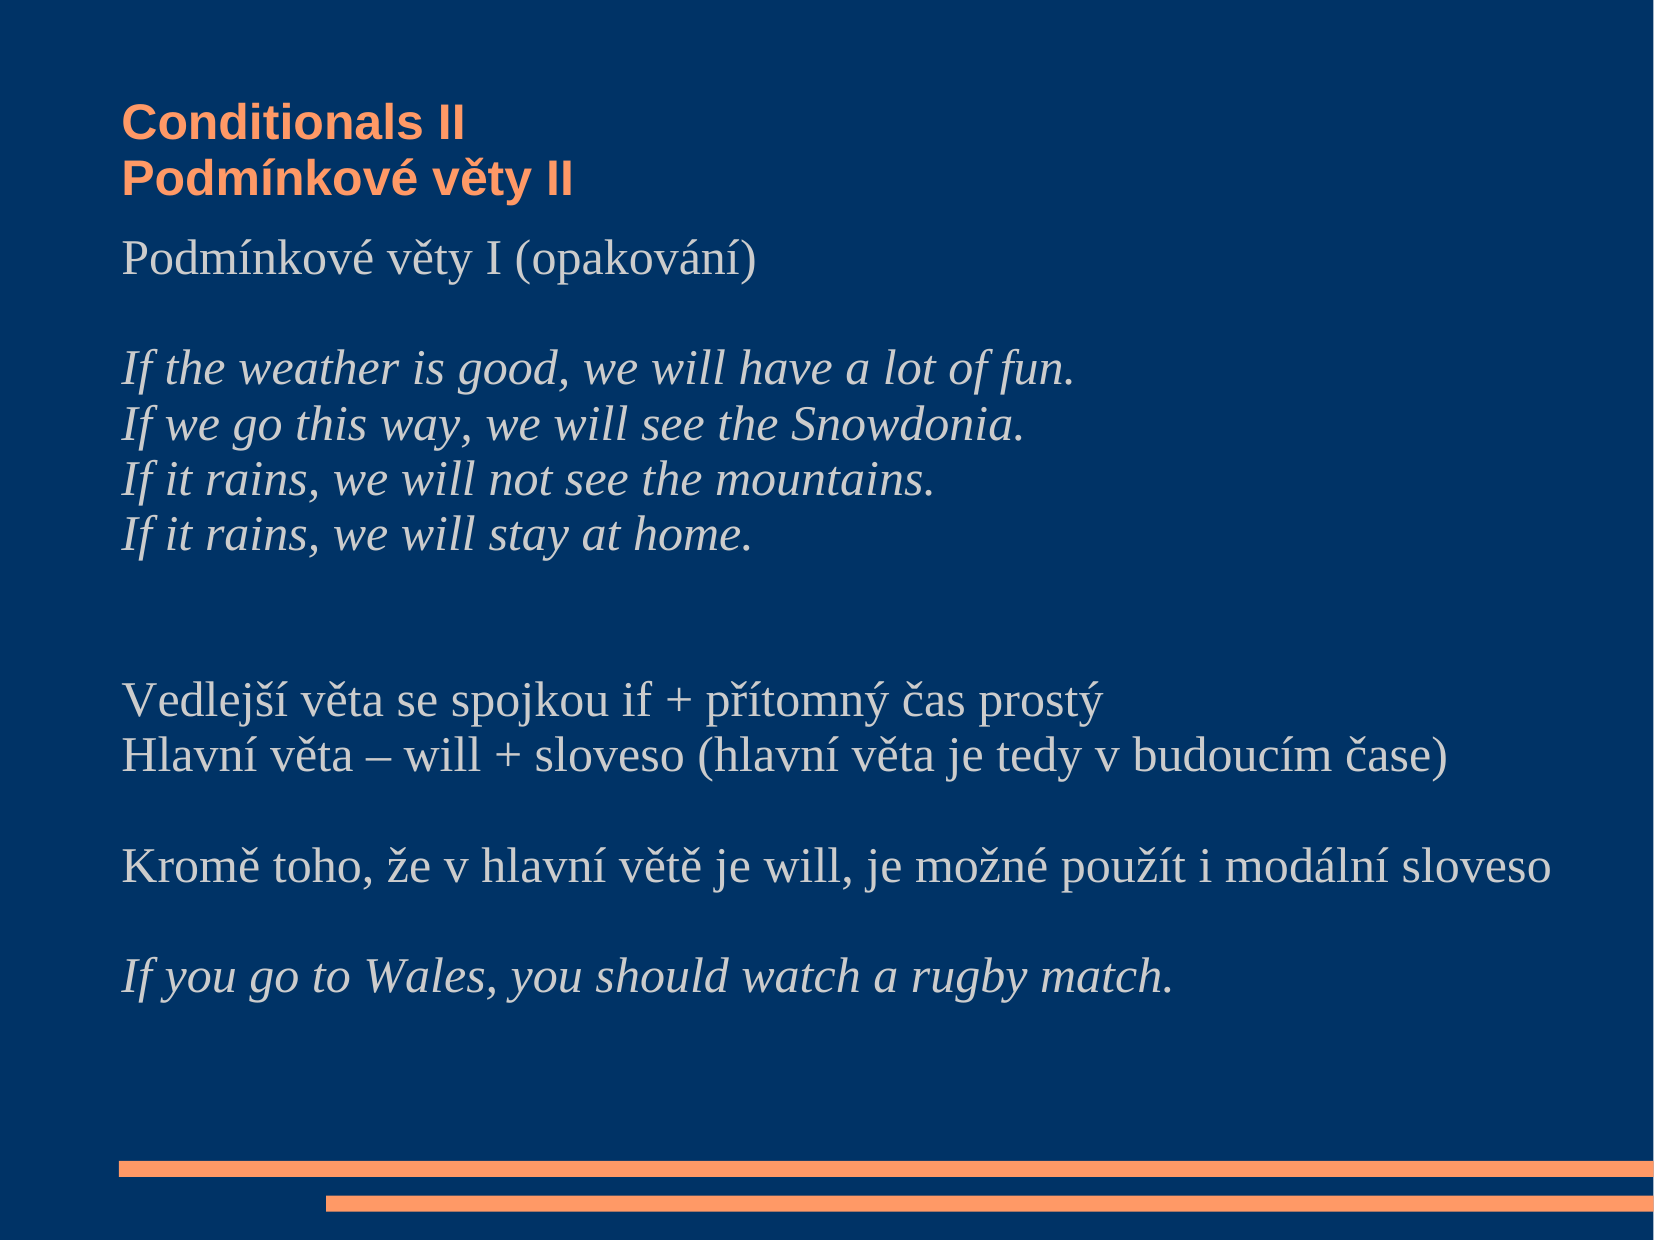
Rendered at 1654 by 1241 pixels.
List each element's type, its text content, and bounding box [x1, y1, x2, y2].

subtitle Podmínkové věty I (opakování) If the weather is good, we will have a lot of fun. If we go this way, we will see the Snowdonia. If it rains, we will not see the mountains. If it rains, we will stay at home. Vedlejší věta se spojkou if + přítomný čas prostý Hlavní věta – will + sloveso (hlavní věta je tedy v budoucím čase) Kromě toho, že v hlavní větě je will, je možné použít i modální sloveso If you go to Wales, you should watch a rugby match. [121, 222, 1561, 1233]
title Conditionals II Podmínkové věty II [121, 46, 1534, 222]
